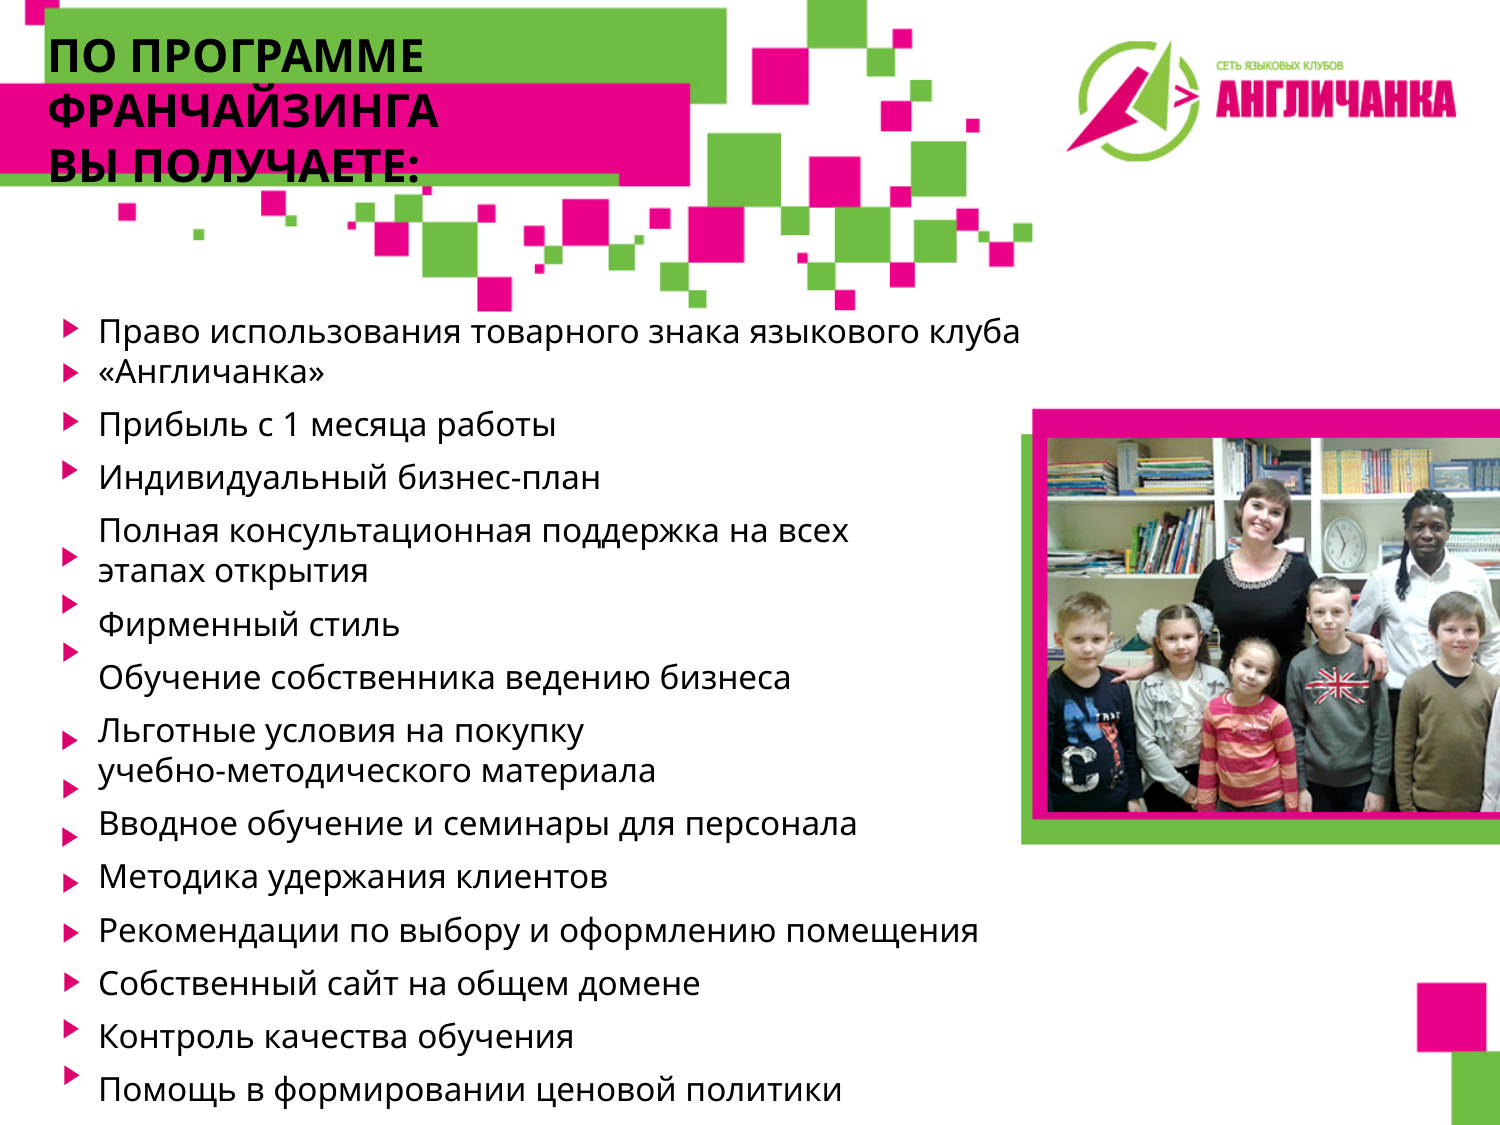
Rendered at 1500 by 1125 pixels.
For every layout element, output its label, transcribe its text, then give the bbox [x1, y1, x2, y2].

text_box [63, 363, 79, 383]
text_box [64, 972, 80, 992]
text_box [63, 411, 79, 432]
text_box [63, 1019, 79, 1039]
text_box [63, 923, 79, 943]
text_box [63, 642, 79, 662]
text_box [62, 547, 78, 567]
text_box [63, 873, 79, 893]
text_box [63, 779, 79, 799]
text_box Право использования товарного знака языкового клуба «Англичанка» Прибыль с 1 месяца работы Индивидуальный бизнес-план Полная консультационная поддержка на всех этапах открытия Фирменный стиль Обучение собственника ведению бизнеса Льготные условия на покупку учебно-методического материала Вводное обучение и семинары для персонала Методика удержания клиентов Рекомендации по выбору и оформлению помещения Собственный сайт на общем домене Контроль качества обучения Помощь в формировании ценовой политики Перечень эффективных маркетинговых мероприятий Возможность эксклюзива на город [83, 302, 1270, 1125]
text_box [62, 827, 78, 847]
text_box [62, 594, 78, 614]
text_box ПО ПРОГРАММЕ ФРАНЧАЙЗИНГА ВЫ ПОЛУЧАЕТЕ: [32, 19, 1140, 187]
picture [0, 0, 1500, 1125]
text_box [62, 460, 78, 480]
text_box [64, 1065, 80, 1085]
text_box [62, 730, 78, 751]
text_box [63, 318, 79, 339]
